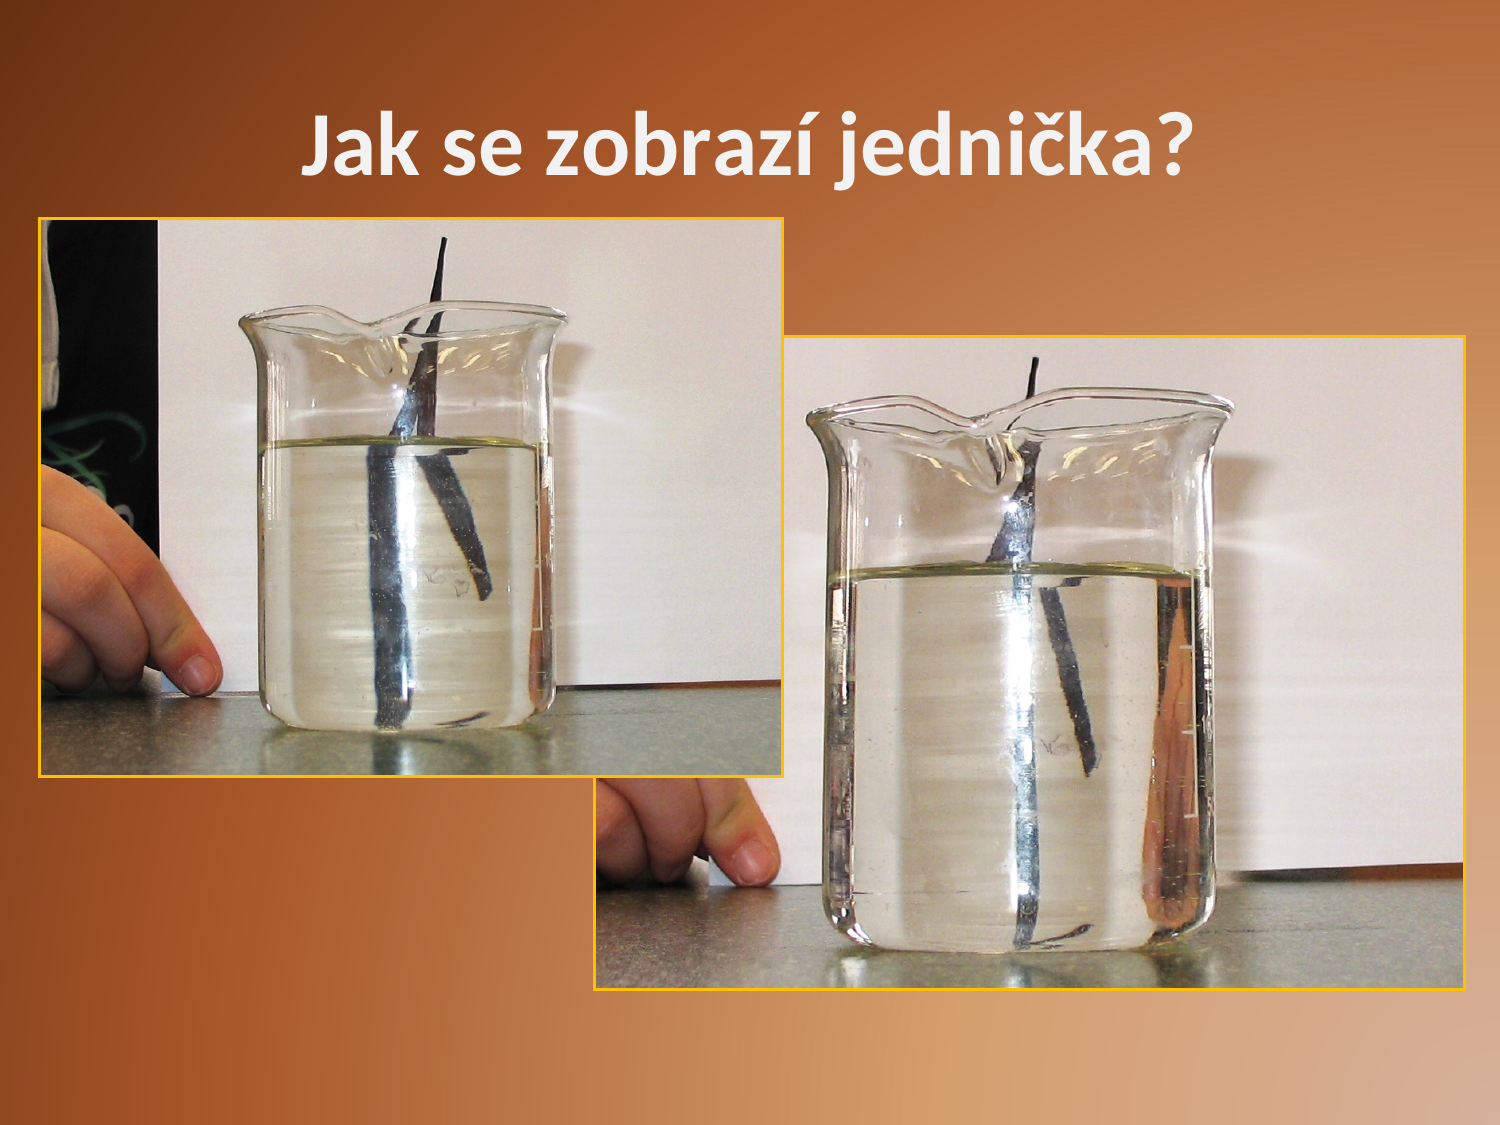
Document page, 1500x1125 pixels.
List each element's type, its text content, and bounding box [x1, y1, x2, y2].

picture [0, 0, 1500, 1125]
title Jak se zobrazí jednička? [75, 45, 1426, 233]
